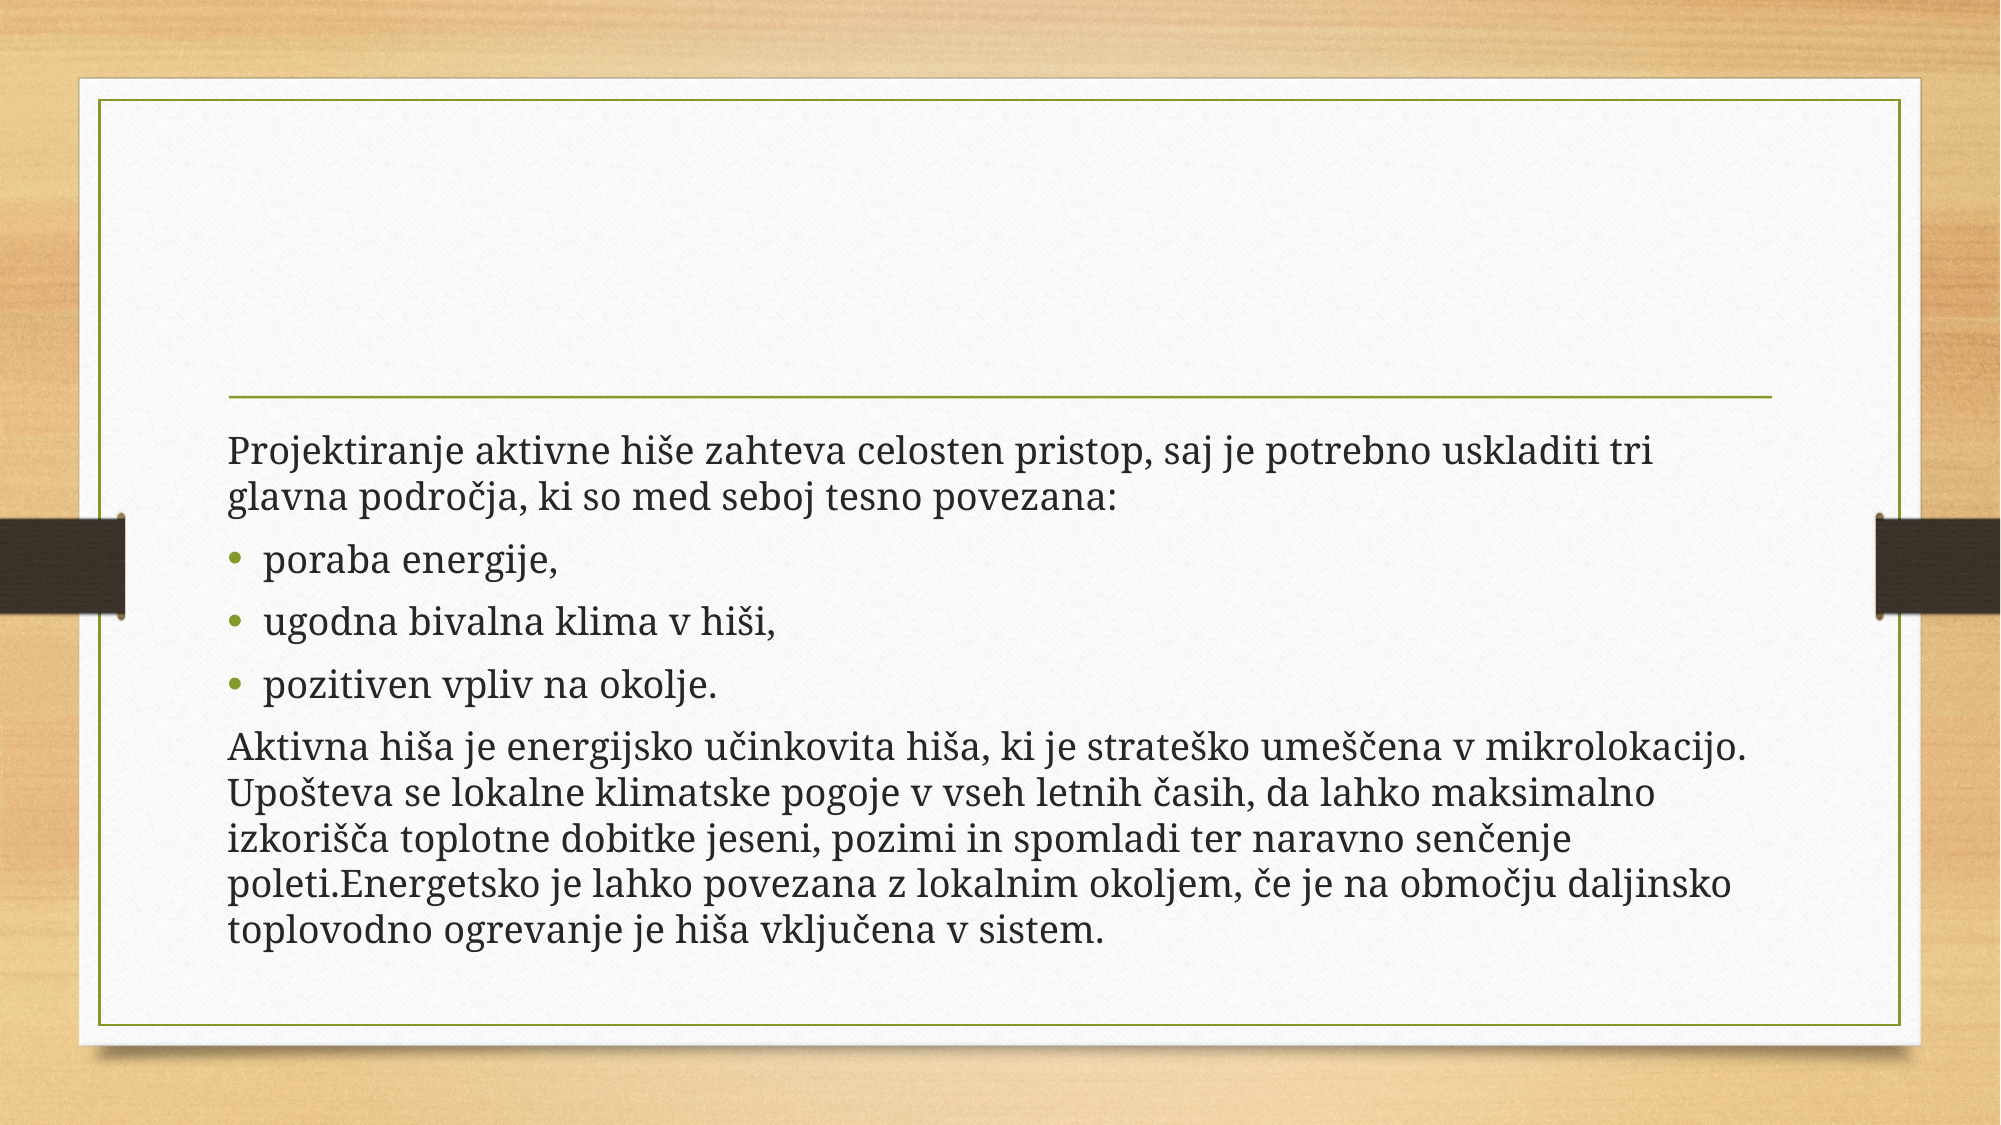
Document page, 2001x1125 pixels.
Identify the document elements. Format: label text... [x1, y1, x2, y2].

list Projektiranje aktivne hiše zahteva celosten pristop, saj je potrebno uskladiti tri glavna področja, ki so med seboj tesno povezana: poraba energije, ugodna bivalna klima v hiši, pozitiven vpliv na okolje. Aktivna hiša je energijsko učinkovita hiša, ki je strateško umeščena v mikrolokacijo. Upošteva se lokalne klimatske pogoje v vseh letnih časih, da lahko maksimalno izkorišča toplotne dobitke jeseni, pozimi in spomladi ter naravno senčenje poleti.Energetsko je lahko povezana z lokalnim okoljem, če je na območju daljinsko toplovodno ogrevanje je hiša vključena v sistem. [212, 419, 1788, 964]
picture [0, 0, 2001, 1125]
